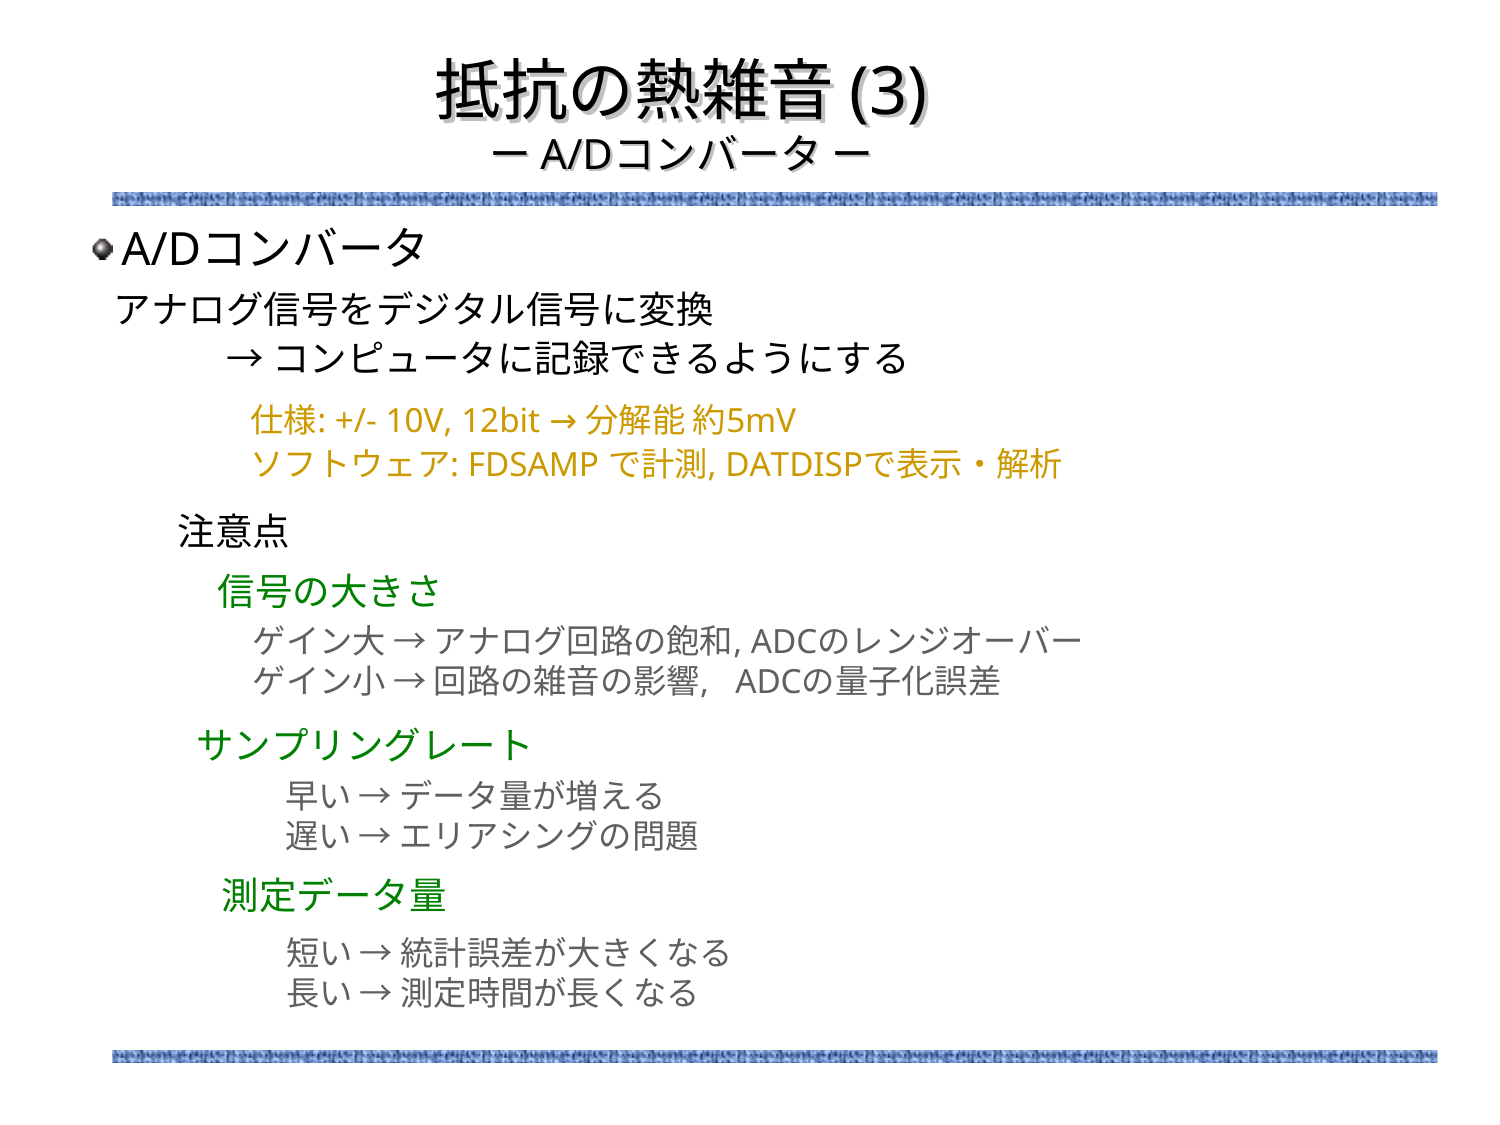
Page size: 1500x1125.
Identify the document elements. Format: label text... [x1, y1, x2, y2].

list A/Dコンバータ [74, 212, 1451, 1025]
text_box ゲイン大 → アナログ回路の飽和, ADCのレンジオーバー ゲイン小 → 回路の雑音の影響, ADCの量子化誤差 [238, 612, 1099, 708]
picture [112, 1050, 1438, 1063]
text_box 短い → 統計誤差が大きくなる 長い → 測定時間が長くなる [271, 924, 749, 1021]
text_box サンプリングレート [181, 714, 549, 776]
picture [112, 192, 1438, 206]
text_box 仕様: +/- 10V, 12bit → 分解能 約5mV ソフトウェア: FDSAMP で計測, DATDISPで表示・解析 [236, 387, 1078, 491]
title 抵抗の熱雑音 (3) ー A/Dコンバータ ー [137, 37, 1225, 188]
text_box アナログ信号をデジタル信号に変換 → コンピュータに記録できるようにする [98, 273, 925, 388]
text_box 測定データ量 [206, 864, 462, 926]
text_box 早い → データ量が増える 遅い → エリアシングの問題 [270, 767, 714, 863]
text_box 信号の大きさ [202, 560, 458, 622]
text_box 注意点 [163, 499, 306, 561]
